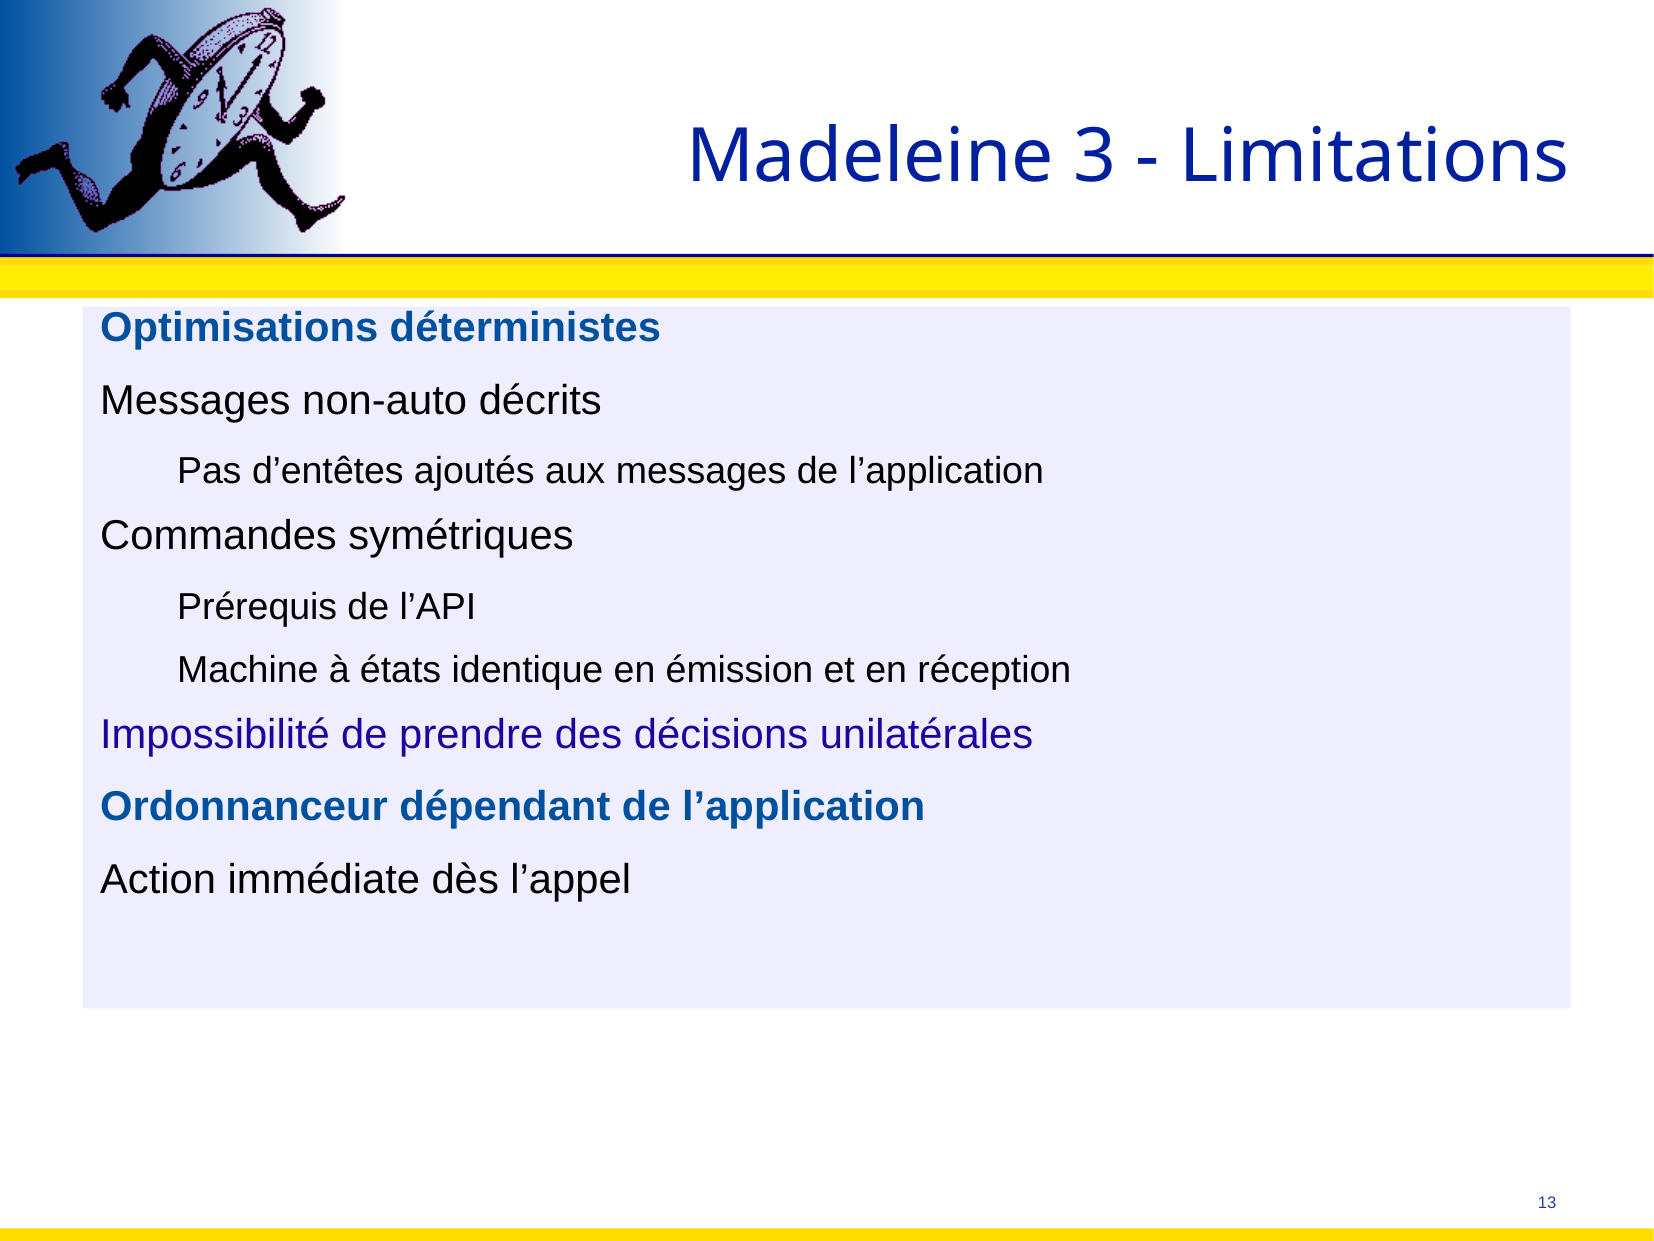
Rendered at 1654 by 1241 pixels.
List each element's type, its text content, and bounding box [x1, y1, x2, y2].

title Madeleine 3 - Limitations [372, 49, 1571, 257]
list Optimisations déterministes Messages non-auto décrits Pas d’entêtes ajoutés aux messages de l’application Commandes symétriques Prérequis de l’API Machine à états identique en émission et en réception Impossibilité de prendre des décisions unilatérales Ordonnanceur dépendant de l’application Action immédiate dès l’appel [82, 306, 1571, 1009]
picture [14, 0, 353, 245]
